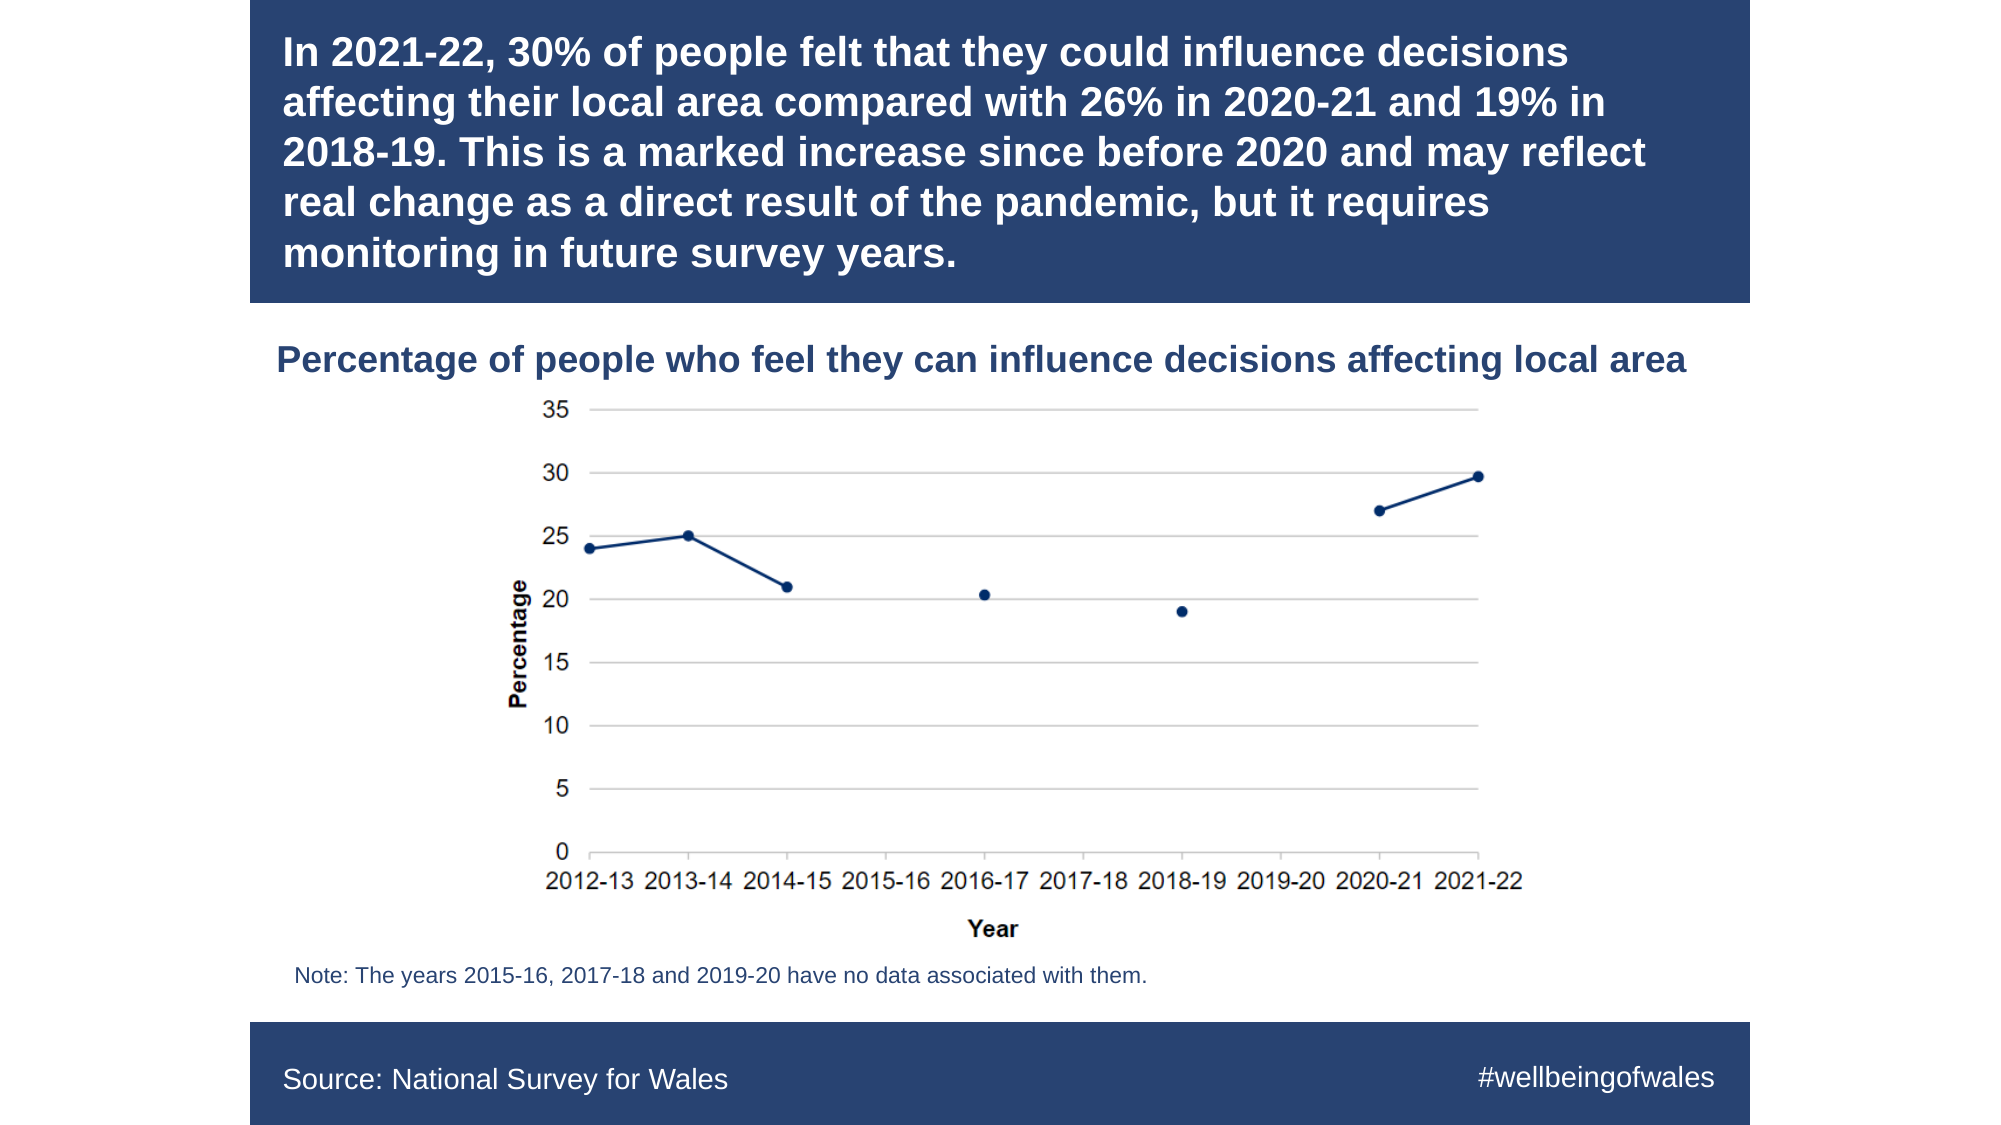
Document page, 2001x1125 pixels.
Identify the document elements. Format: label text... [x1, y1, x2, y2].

text_box [250, 1022, 1750, 1125]
text_box [250, 0, 1750, 303]
text_box Percentage of people who feel they can influence decisions affecting local area [261, 328, 1714, 388]
title In 2021-22, 30% of people felt that they could influence decisions affecting their local area compared with 26% in 2020-21 and 19% in 2018-19. This is a marked increase since before 2020 and may reflect real change as a direct result of the pandemic, but it requires monitoring in future survey years. [267, 9, 1734, 291]
text_box Source: National Survey for Wales [268, 1053, 745, 1103]
picture [503, 391, 1550, 950]
text_box #wellbeingofwales [1463, 1050, 1734, 1101]
text_box Note: The years 2015-16, 2017-18 and 2019-20 have no data associated with them. [279, 953, 1316, 997]
